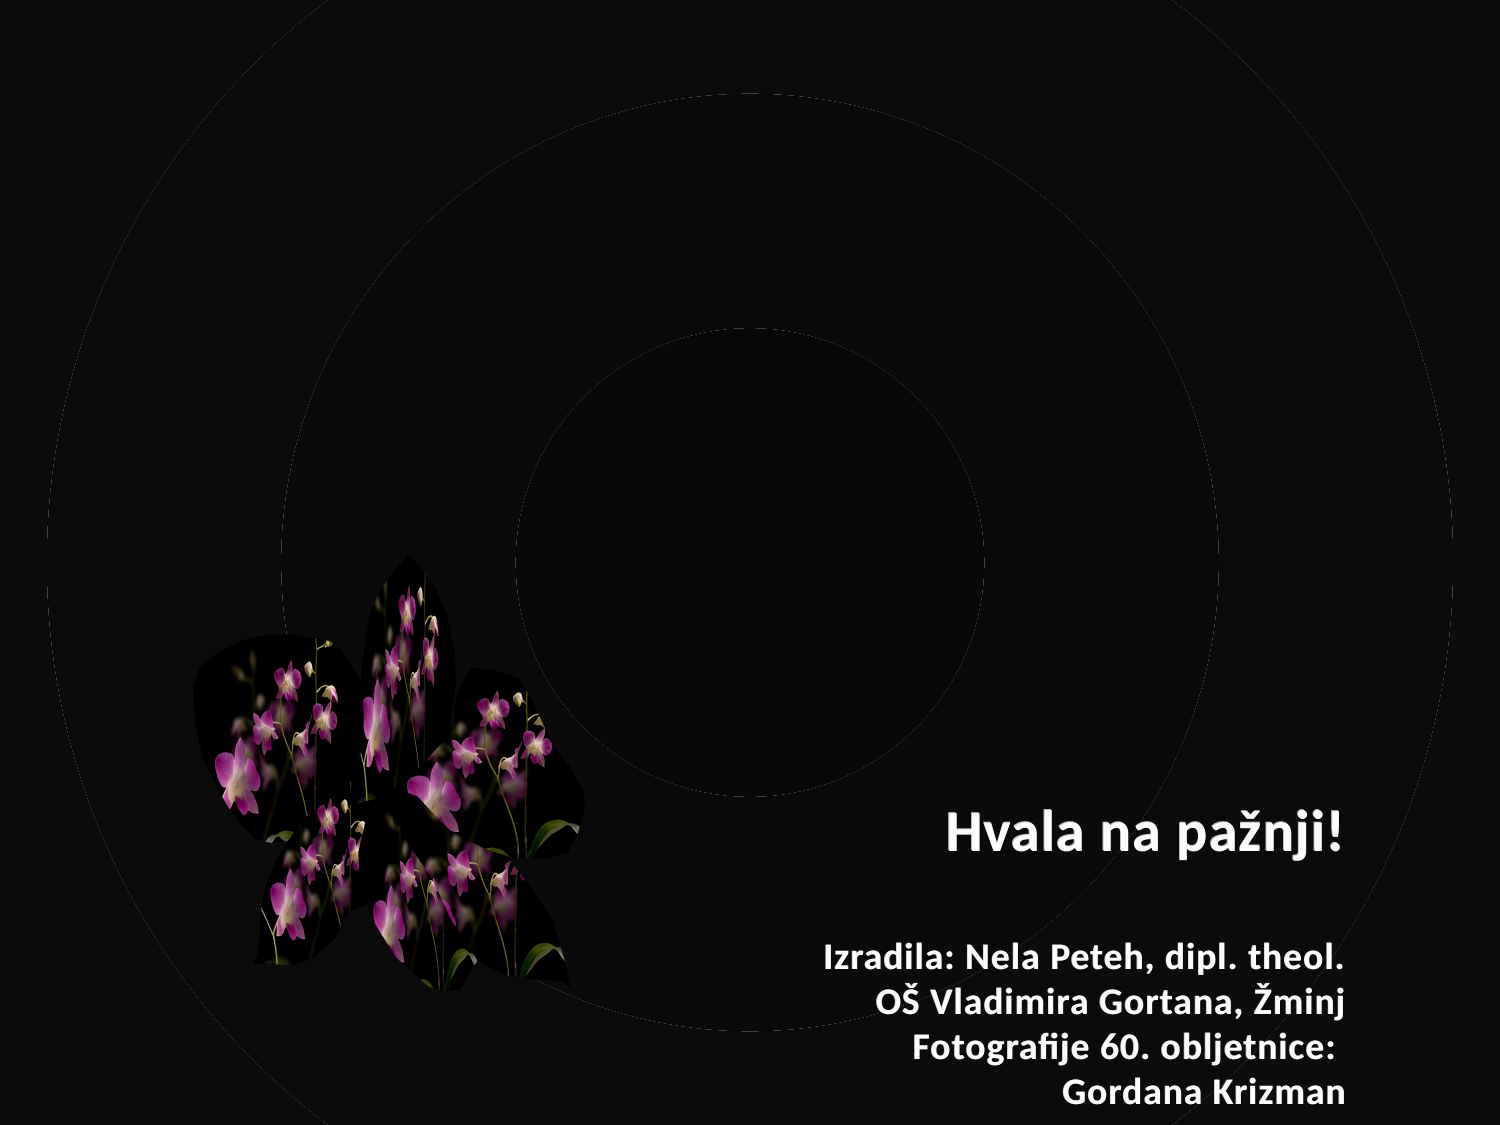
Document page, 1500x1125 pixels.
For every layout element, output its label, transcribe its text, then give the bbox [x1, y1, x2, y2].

text_box [0, 0, 1500, 1125]
text_box Hvala na pažnji! Izradila: Nela Peteh, dipl. theol. OŠ Vladimira Gortana, Žminj Fotografije 60. obljetnice: Gordana Krizman [808, 785, 1500, 1125]
